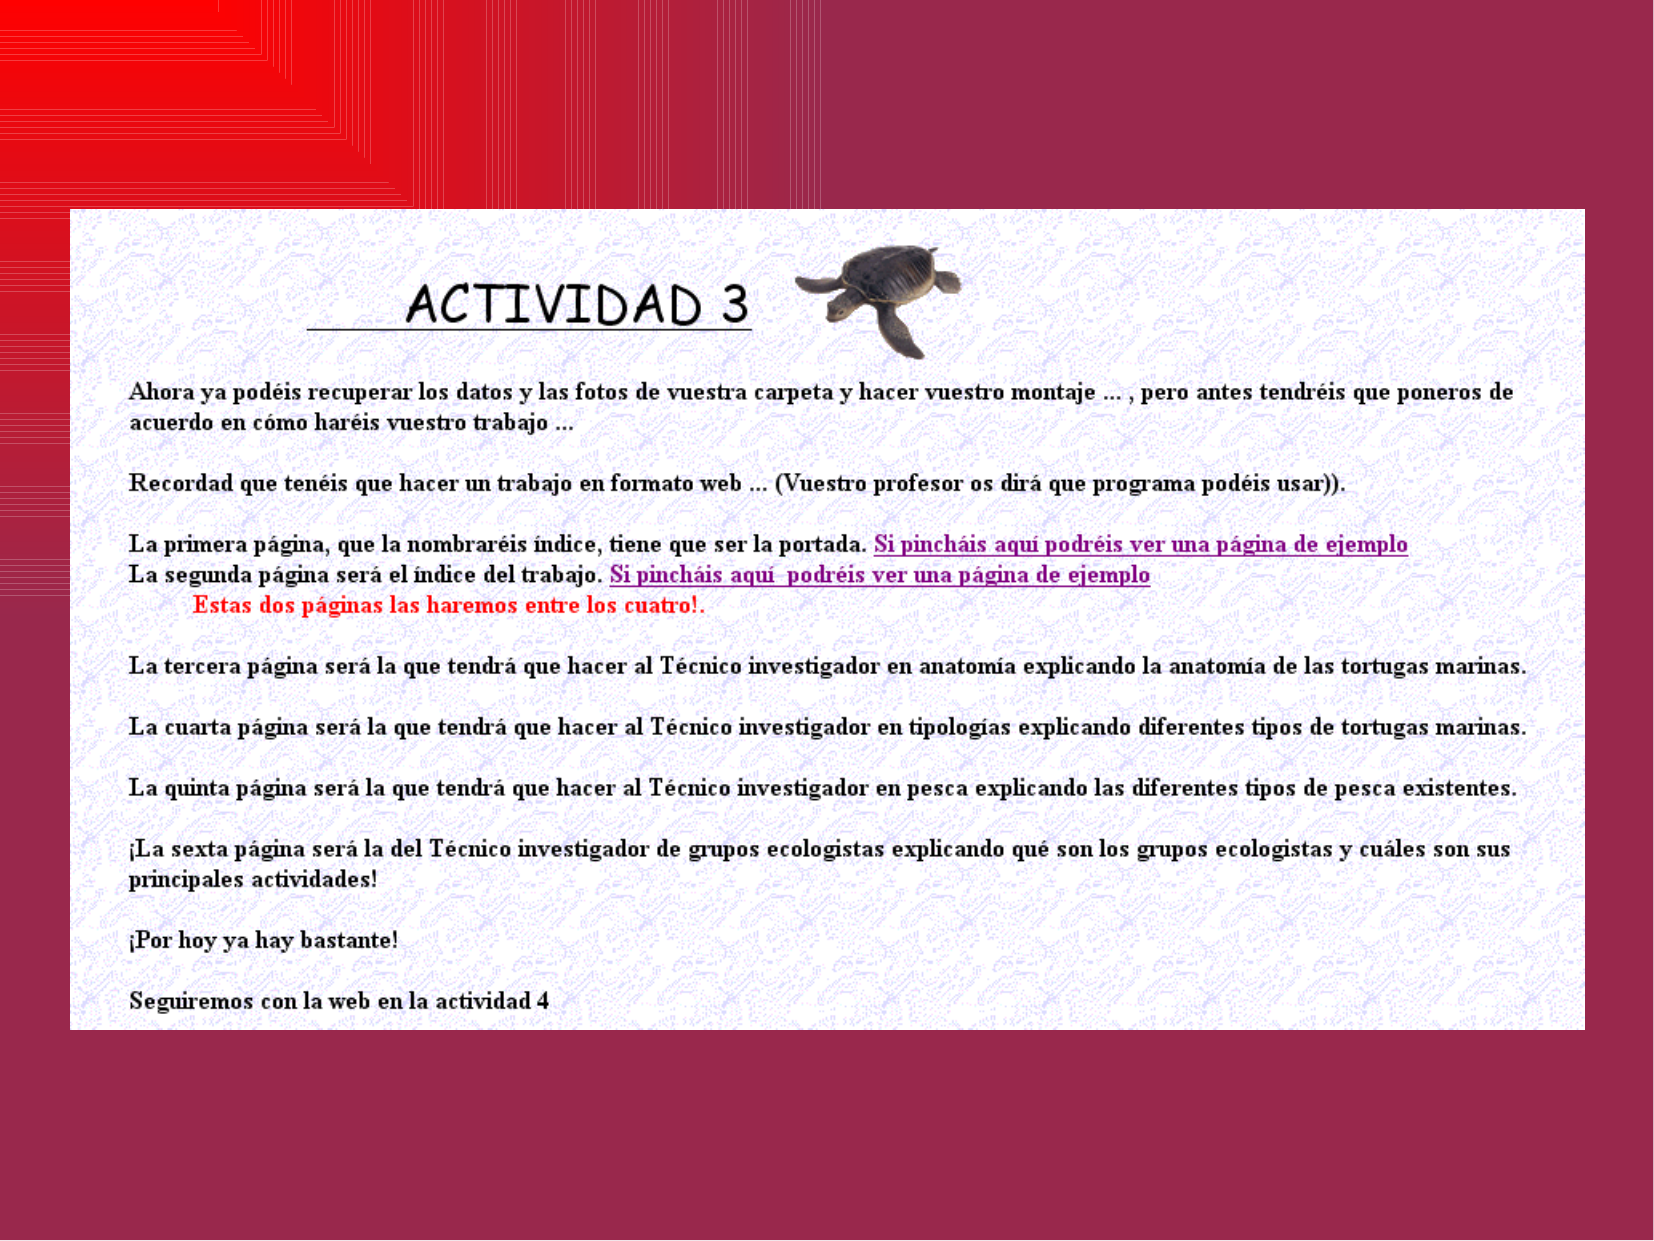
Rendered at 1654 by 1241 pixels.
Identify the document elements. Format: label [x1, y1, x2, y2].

picture [70, 209, 1585, 1030]
